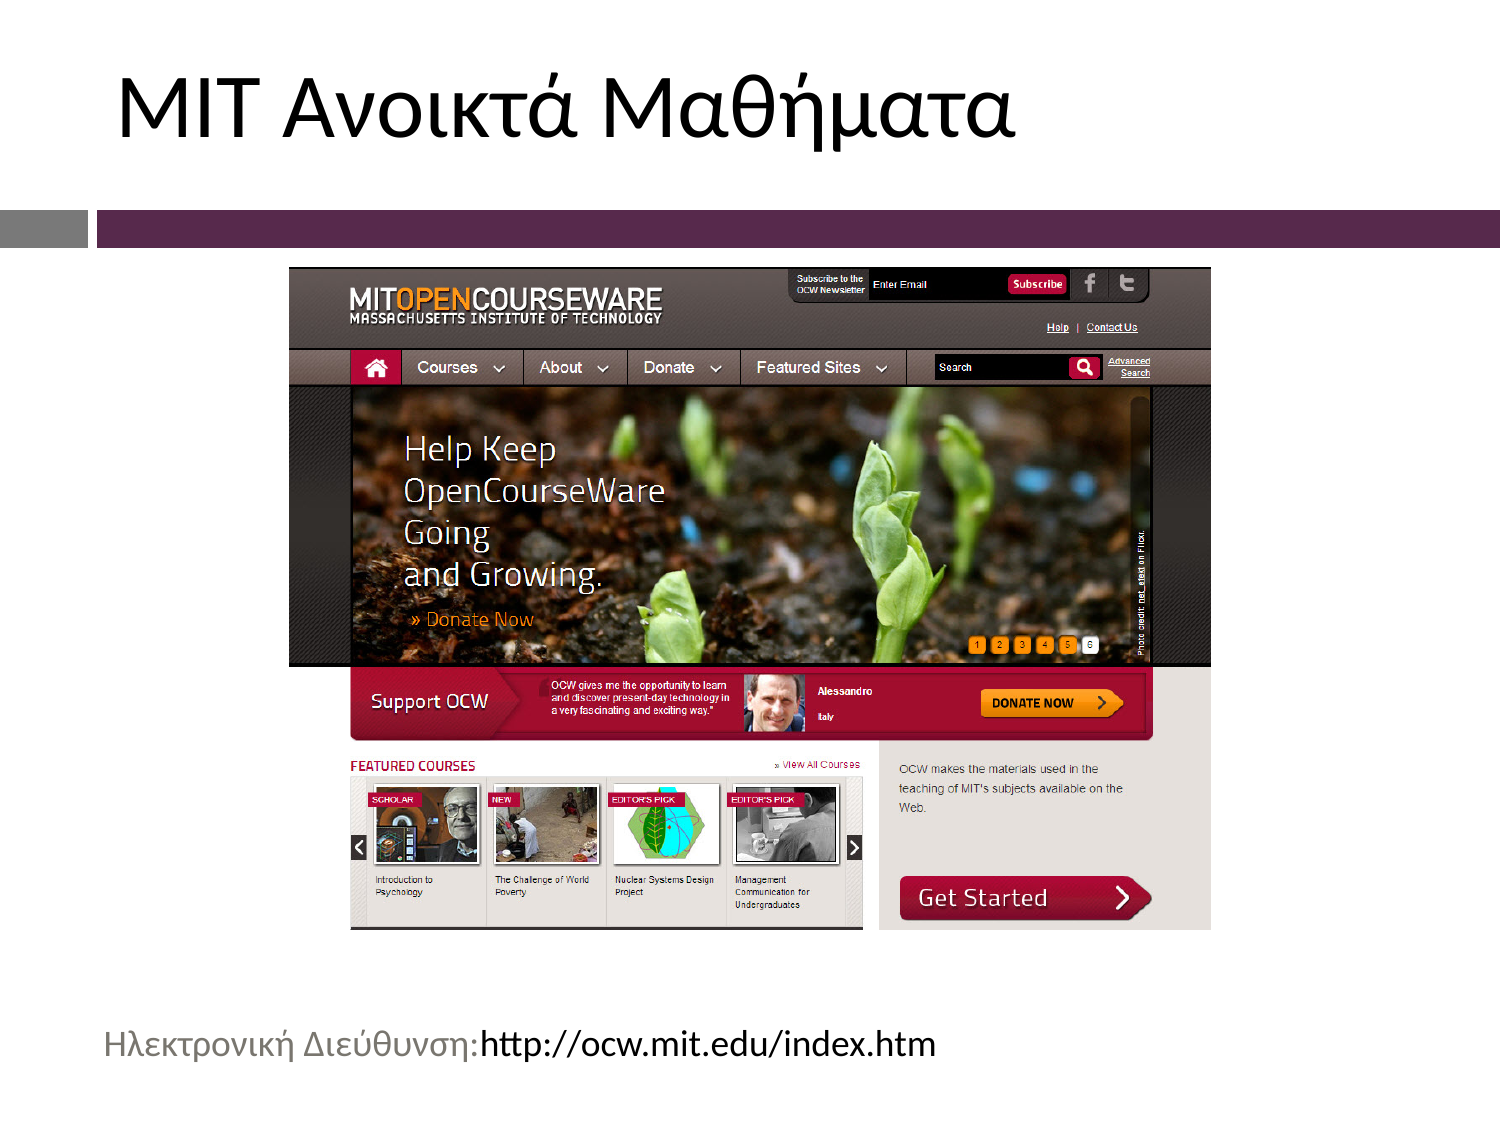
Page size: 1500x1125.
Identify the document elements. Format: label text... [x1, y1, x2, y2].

title MIT Ανοικτά Μαθήματα [100, 19, 1438, 182]
picture [289, 267, 1211, 931]
text_box Ηλεκτρονική Διεύθυνση:http://ocw.mit.edu/index.htm [88, 1011, 1423, 1071]
